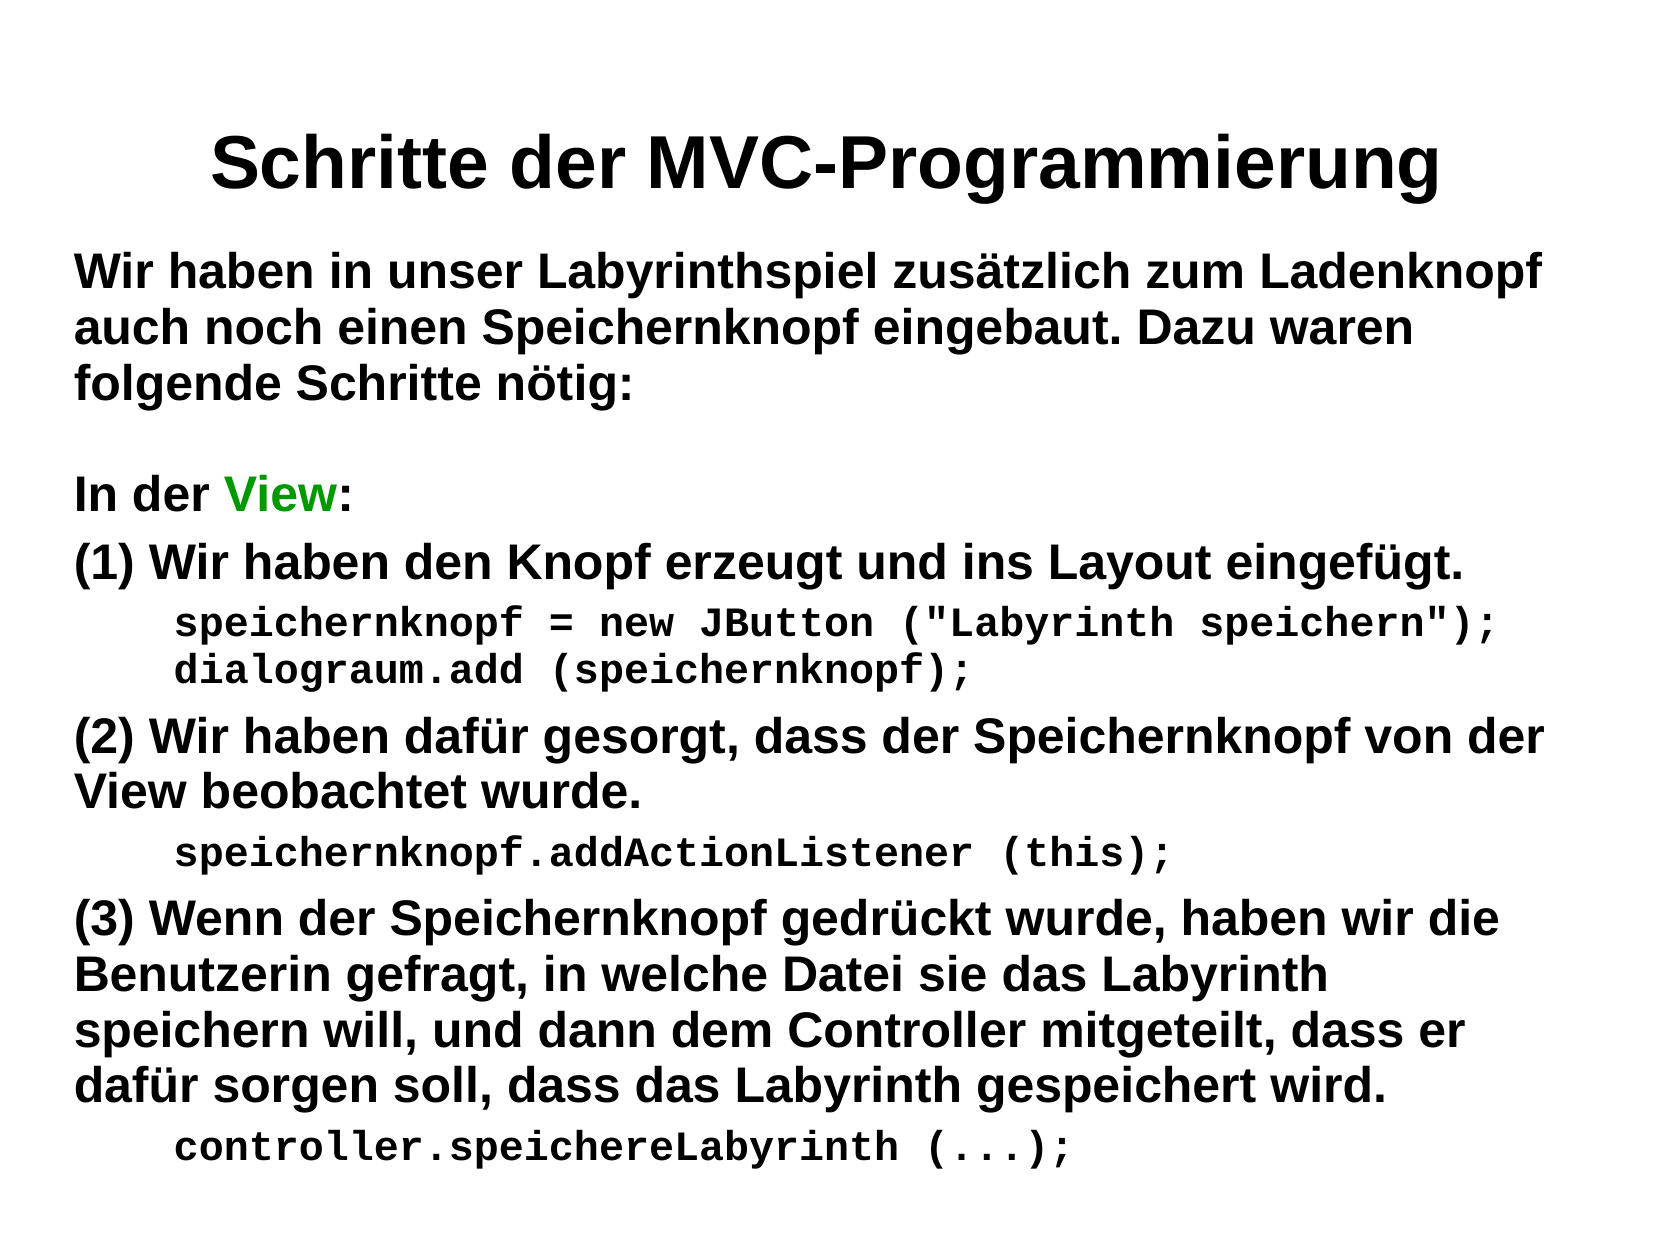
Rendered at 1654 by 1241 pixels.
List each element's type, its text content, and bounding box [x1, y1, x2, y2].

text_box Wir haben in unser Labyrinthspiel zusätzlich zum Ladenknopf auch noch einen Speichernknopf eingebaut. Dazu waren folgende Schritte nötig: In der View: Wir haben den Knopf erzeugt und ins Layout eingefügt. speichernknopf = new JButton ("Labyrinth speichern"); dialograum.add (speichernknopf); Wir haben dafür gesorgt, dass der Speichernknopf von der View beobachtet wurde. speichernknopf.addActionListener (this); Wenn der Speichernknopf gedrückt wurde, haben wir die Benutzerin gefragt, in welche Datei sie das Labyrinth speichern will, und dann dem Controller mitgeteilt, dass er dafür sorgen soll, dass das Labyrinth gespeichert wird. controller.speichereLabyrinth (...); [59, 236, 1595, 1180]
title Schritte der MVC-Programmierung [88, 118, 1565, 207]
